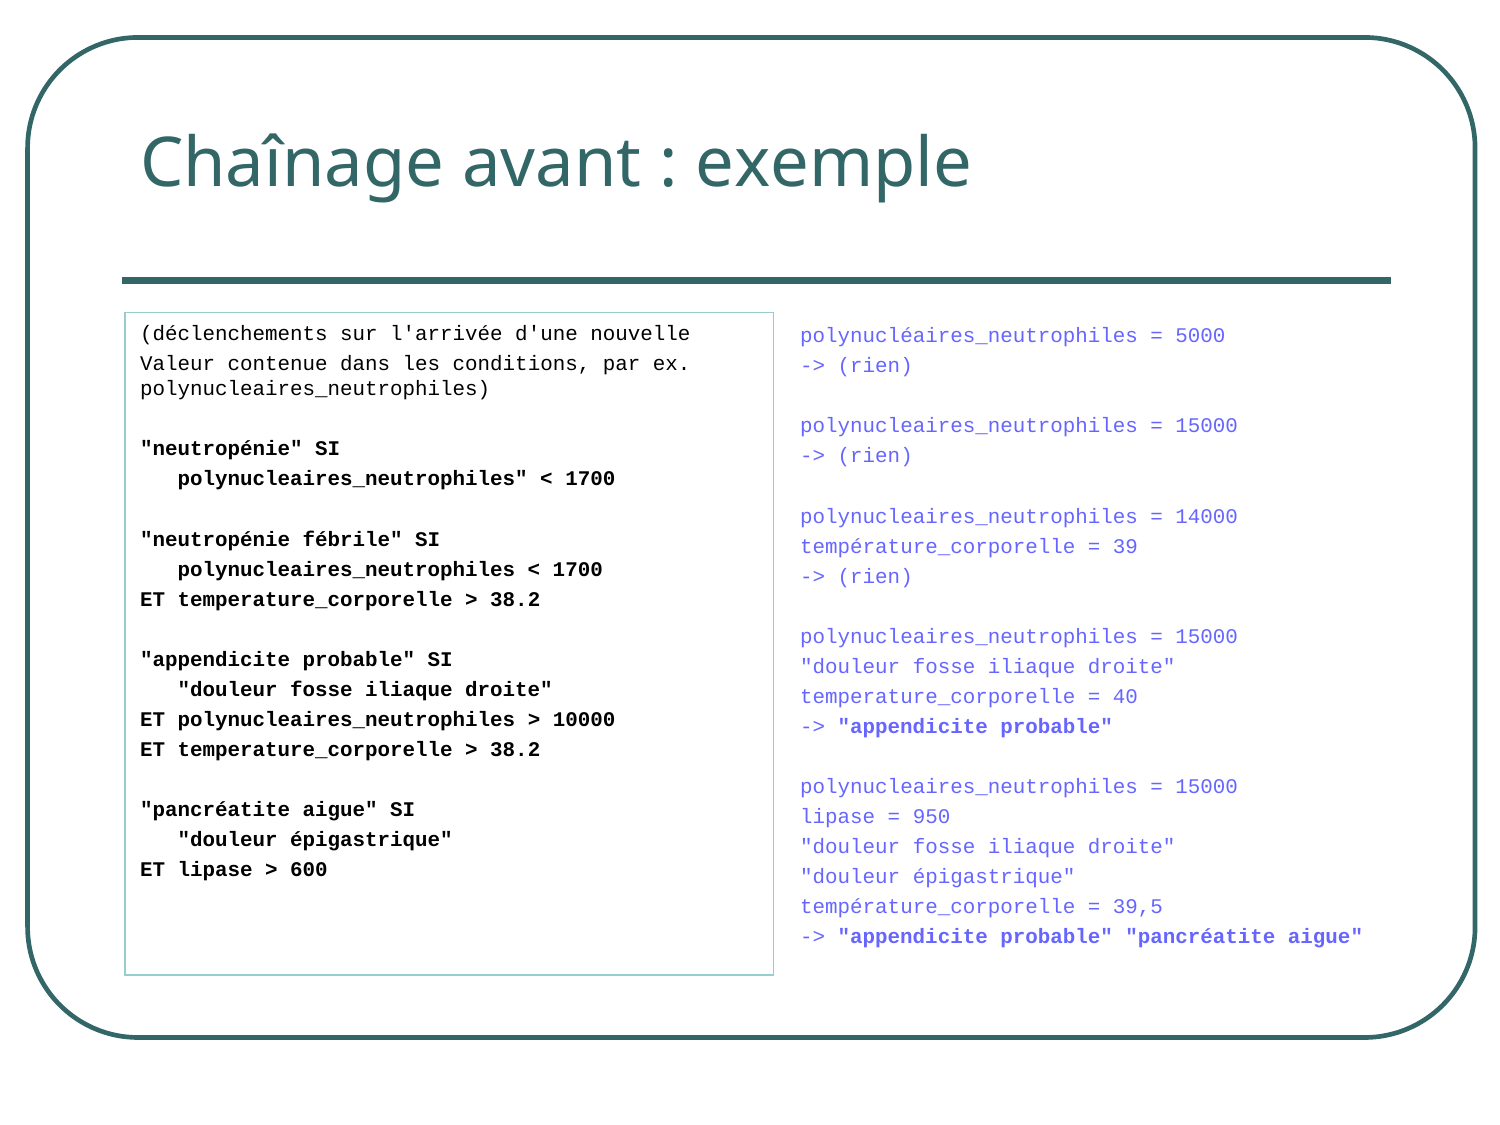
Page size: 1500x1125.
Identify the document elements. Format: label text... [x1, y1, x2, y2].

title Chaînage avant : exemple [125, 87, 1388, 208]
list (déclenchements sur l'arrivée d'une nouvelle Valeur contenue dans les conditions, par ex. polynucleaires_neutrophiles) "neutropénie" SI polynucleaires_neutrophiles" < 1700 "neutropénie fébrile" SI polynucleaires_neutrophiles < 1700 ET temperature_corporelle > 38.2 "appendicite probable" SI "douleur fosse iliaque droite" ET polynucleaires_neutrophiles > 10000 ET temperature_corporelle > 38.2 "pancréatite aigue" SI "douleur épigastrique" ET lipase > 600 [125, 312, 774, 976]
text_box polynucléaires_neutrophiles = 5000 -> (rien) polynucleaires_neutrophiles = 15000 -> (rien) polynucleaires_neutrophiles = 14000 température_corporelle = 39 -> (rien) polynucleaires_neutrophiles = 15000 "douleur fosse iliaque droite" temperature_corporelle = 40 -> "appendicite probable" polynucleaires_neutrophiles = 15000 lipase = 950 "douleur fosse iliaque droite" "douleur épigastrique" température_corporelle = 39,5 -> "appendicite probable" "pancréatite aigue" [785, 314, 1435, 977]
